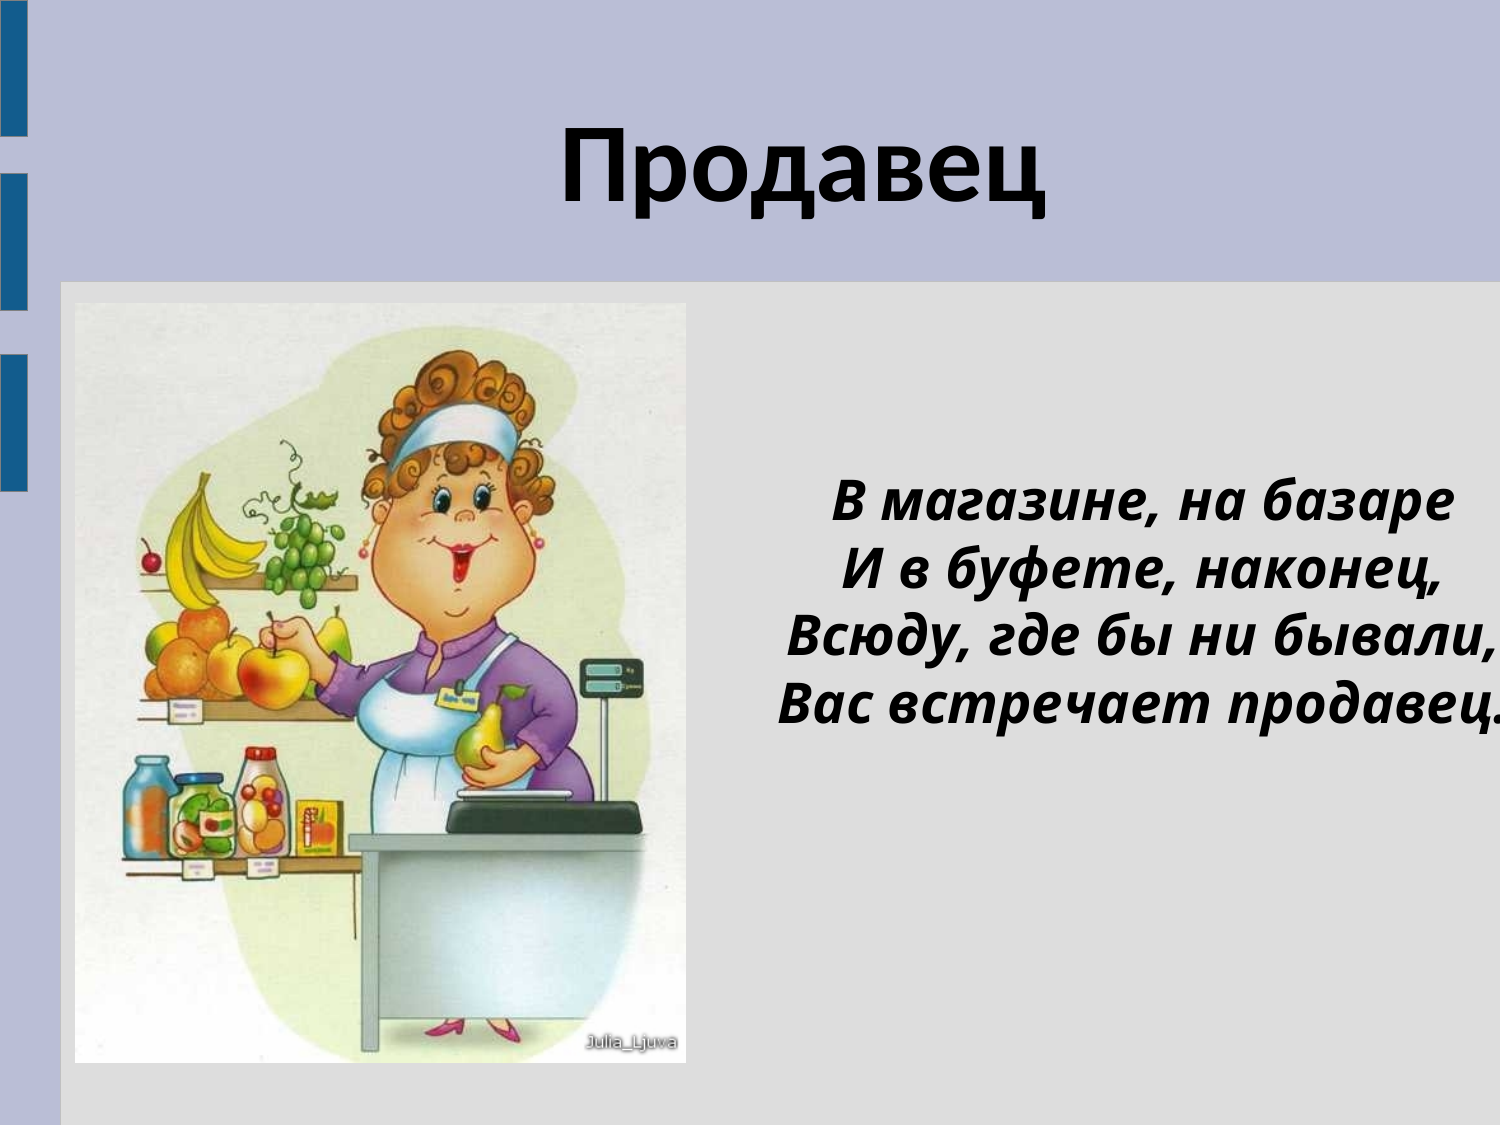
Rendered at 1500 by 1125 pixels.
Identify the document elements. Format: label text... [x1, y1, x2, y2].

picture [75, 303, 686, 1063]
title В магазине, на базаре И в буфете, наконец, Всюду, где бы ни бывали, Вас встречает продавец. [686, 457, 1500, 645]
text_box Продавец [544, 81, 1063, 233]
